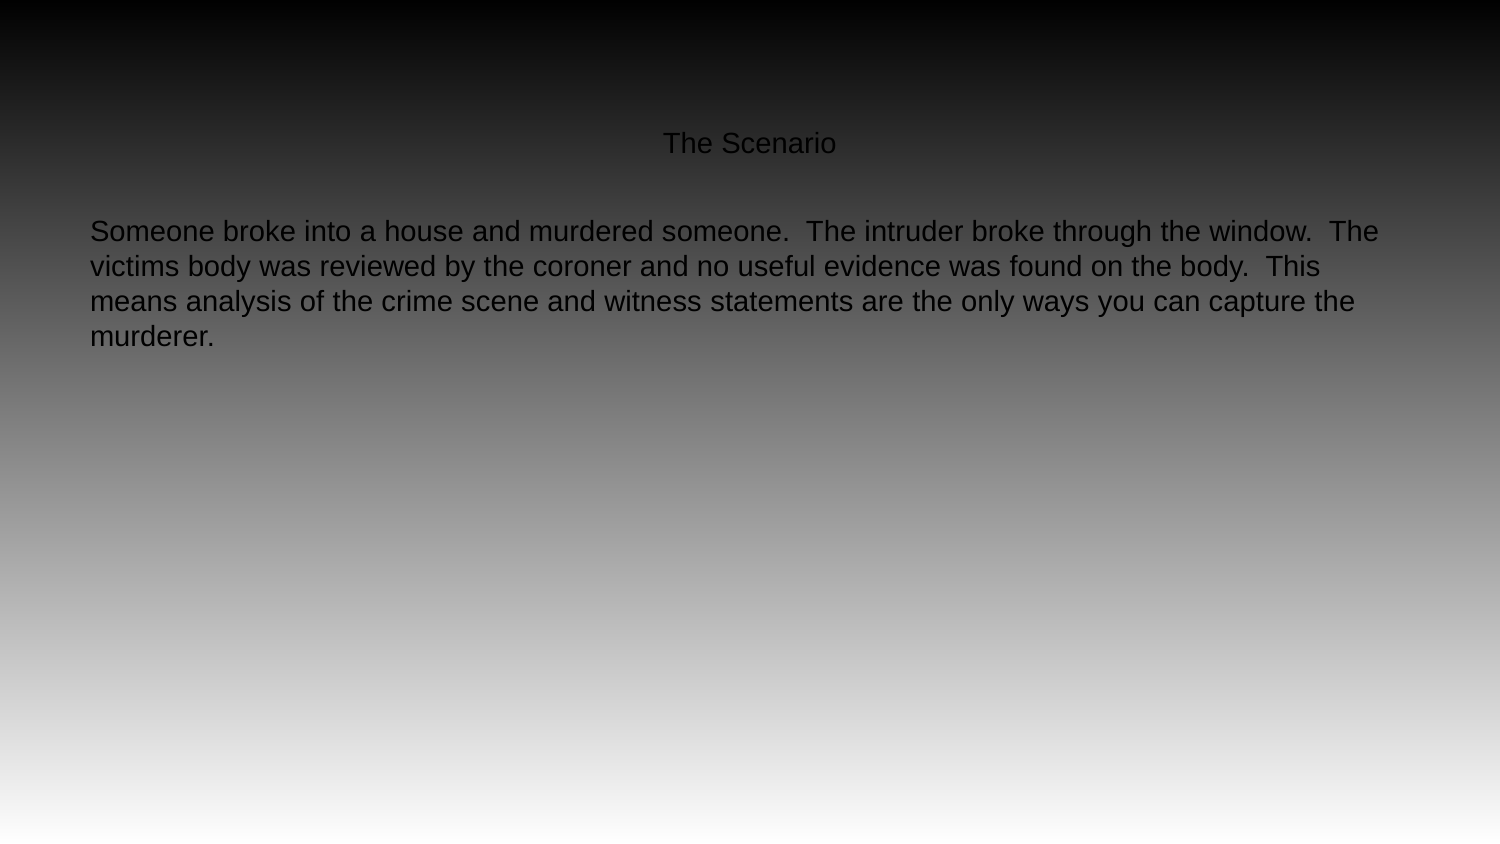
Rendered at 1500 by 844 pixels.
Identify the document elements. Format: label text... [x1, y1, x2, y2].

title The Scenario [75, 33, 1425, 175]
list Someone broke into a house and murdered someone. The intruder broke through the window. The victims body was reviewed by the coroner and no useful evidence was found on the body. This means analysis of the crime scene and witness statements are the only ways you can capture the murderer. [75, 196, 1425, 808]
